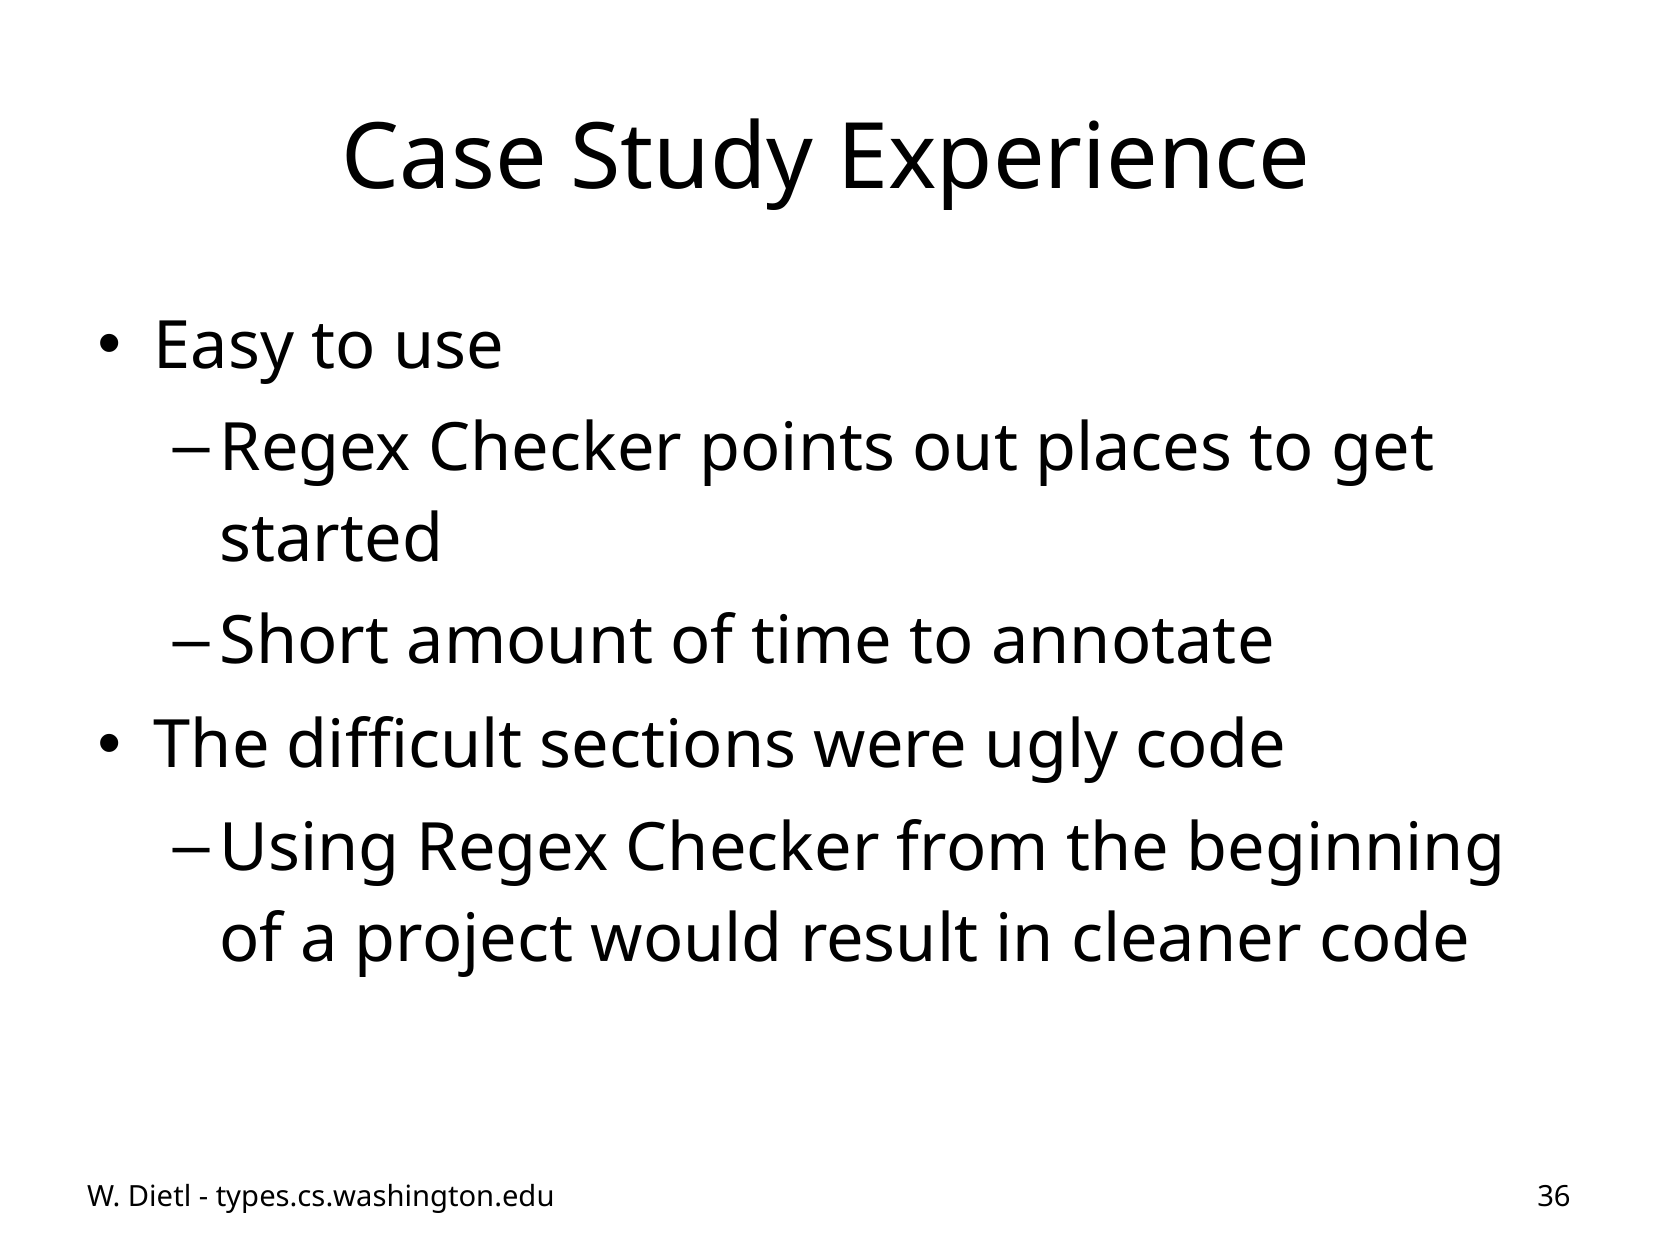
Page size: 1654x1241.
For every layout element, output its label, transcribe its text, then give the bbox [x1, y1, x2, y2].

title Case Study Experience [82, 49, 1571, 257]
list Easy to use Regex Checker points out places to get started Short amount of time to annotate The difficult sections were ugly code Using Regex Checker from the beginning of a project would result in cleaner code [82, 289, 1571, 1108]
